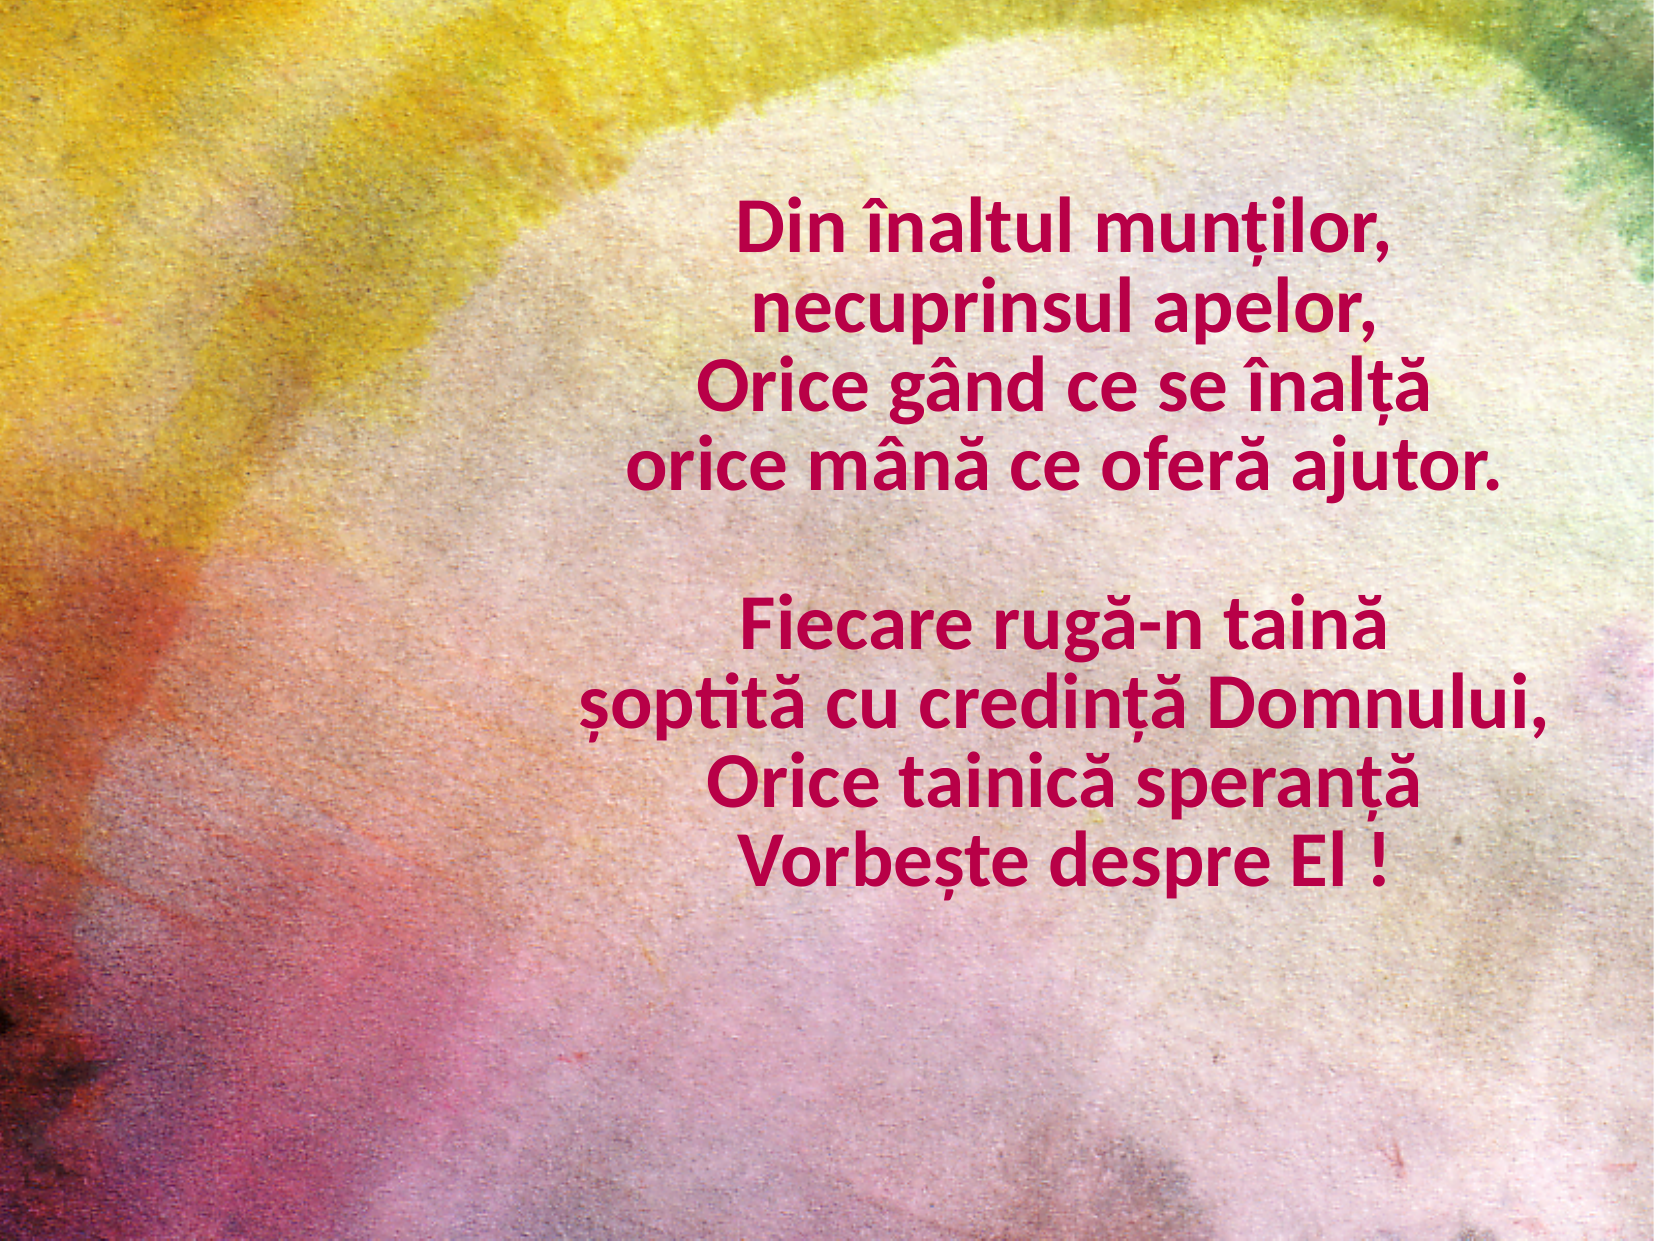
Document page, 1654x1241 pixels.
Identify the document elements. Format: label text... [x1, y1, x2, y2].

text_box Din înaltul munţilor, necuprinsul apelor, Orice gând ce se înalţă orice mână ce oferă ajutor. Fiecare rugă-n taină şoptită cu credinţă Domnului, Orice tainică speranţă Vorbeşte despre El ! [476, 186, 1654, 1072]
picture [0, 0, 1654, 1241]
